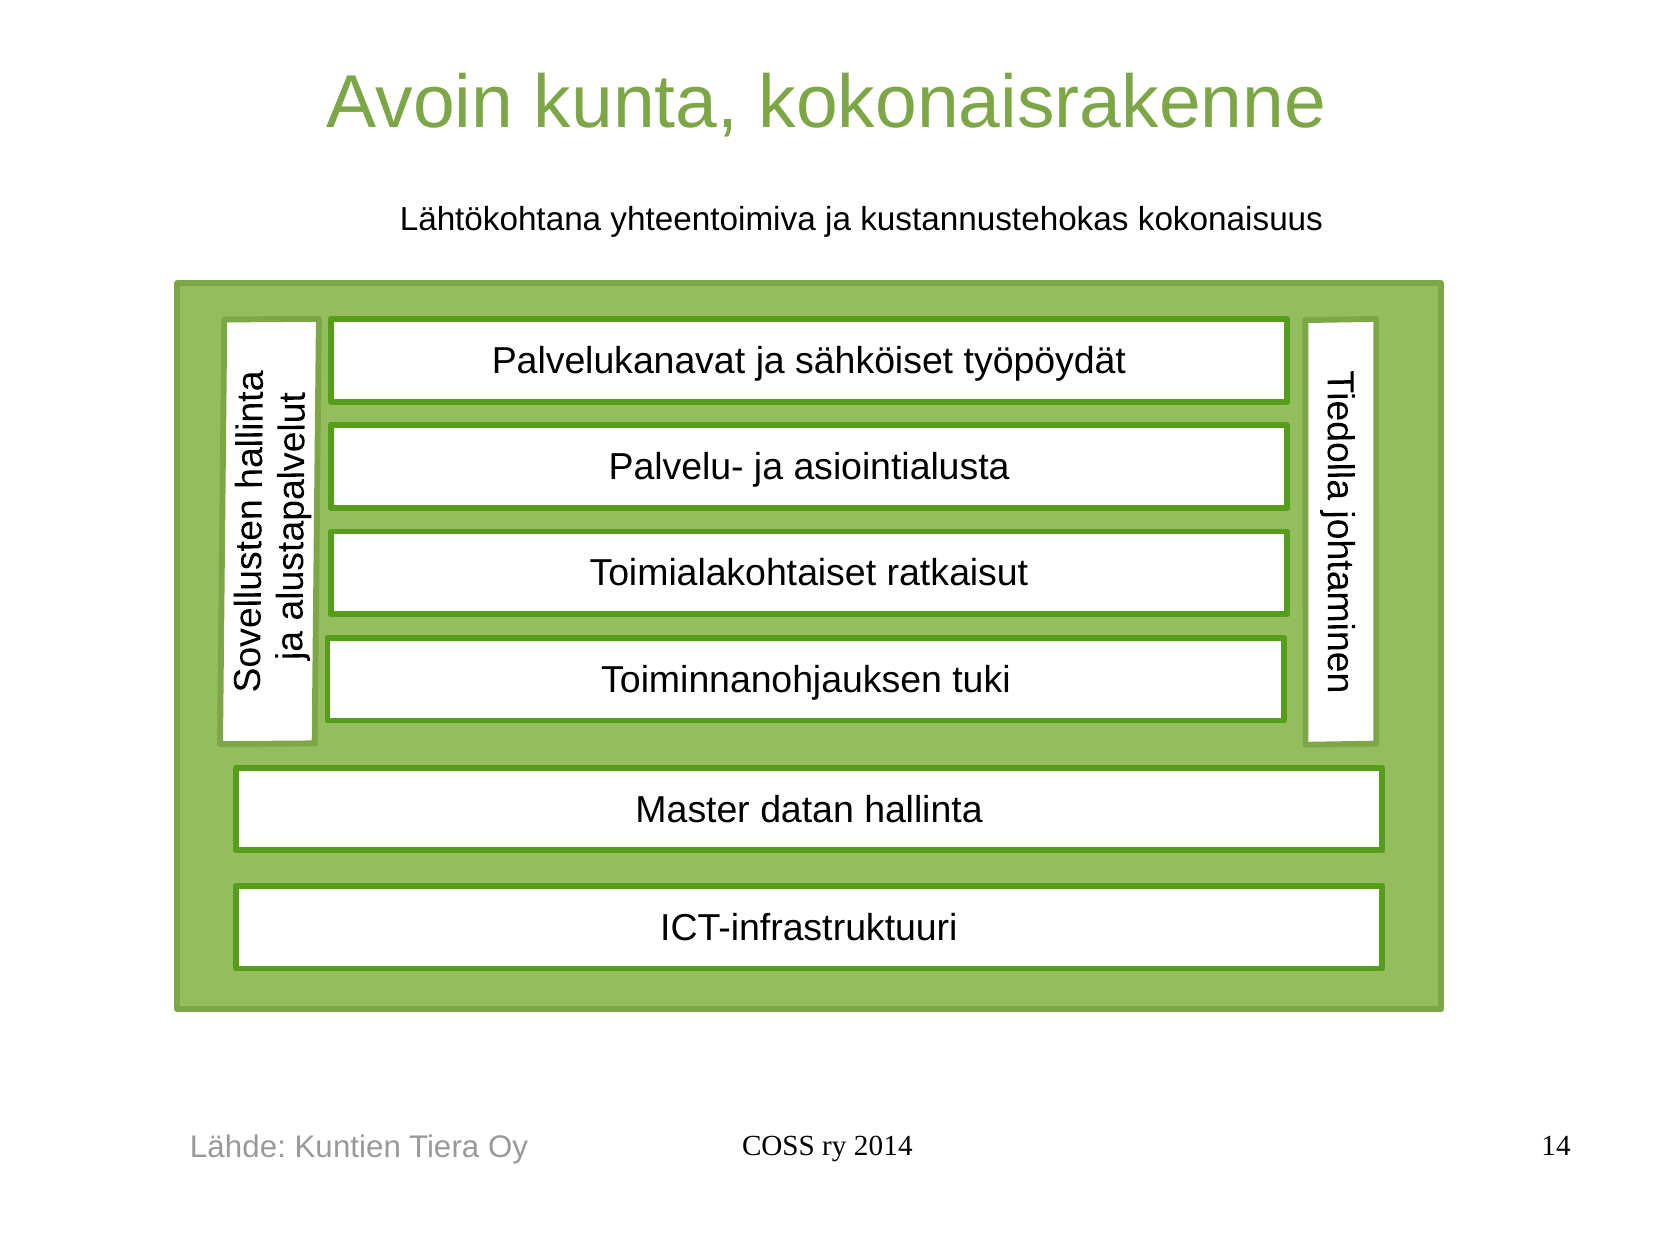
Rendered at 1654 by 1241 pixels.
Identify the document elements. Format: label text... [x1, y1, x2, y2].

text_box Tiedolla johtaminen [1305, 318, 1377, 745]
text_box Palvelukanavat ja sähköiset työpöydät [330, 318, 1288, 402]
text_box Sovellusten hallinta ja alustapalvelut [220, 318, 319, 745]
text_box Toimialakohtaiset ratkaisut [330, 531, 1288, 615]
text_box Palvelu- ja asiointialusta [330, 425, 1288, 508]
text_box Lähde: Kuntien Tiera Oy [175, 1122, 544, 1173]
text_box Master datan hallinta [236, 767, 1382, 851]
text_box ICT-infrastruktuuri [236, 885, 1382, 969]
title Avoin kunta, kokonaisrakenne [82, 49, 1571, 154]
text_box Toiminnanohjauksen tuki [327, 637, 1285, 721]
list Lähtökohtana yhteentoimiva ja kustannustehokas kokonaisuus [82, 200, 1571, 1010]
